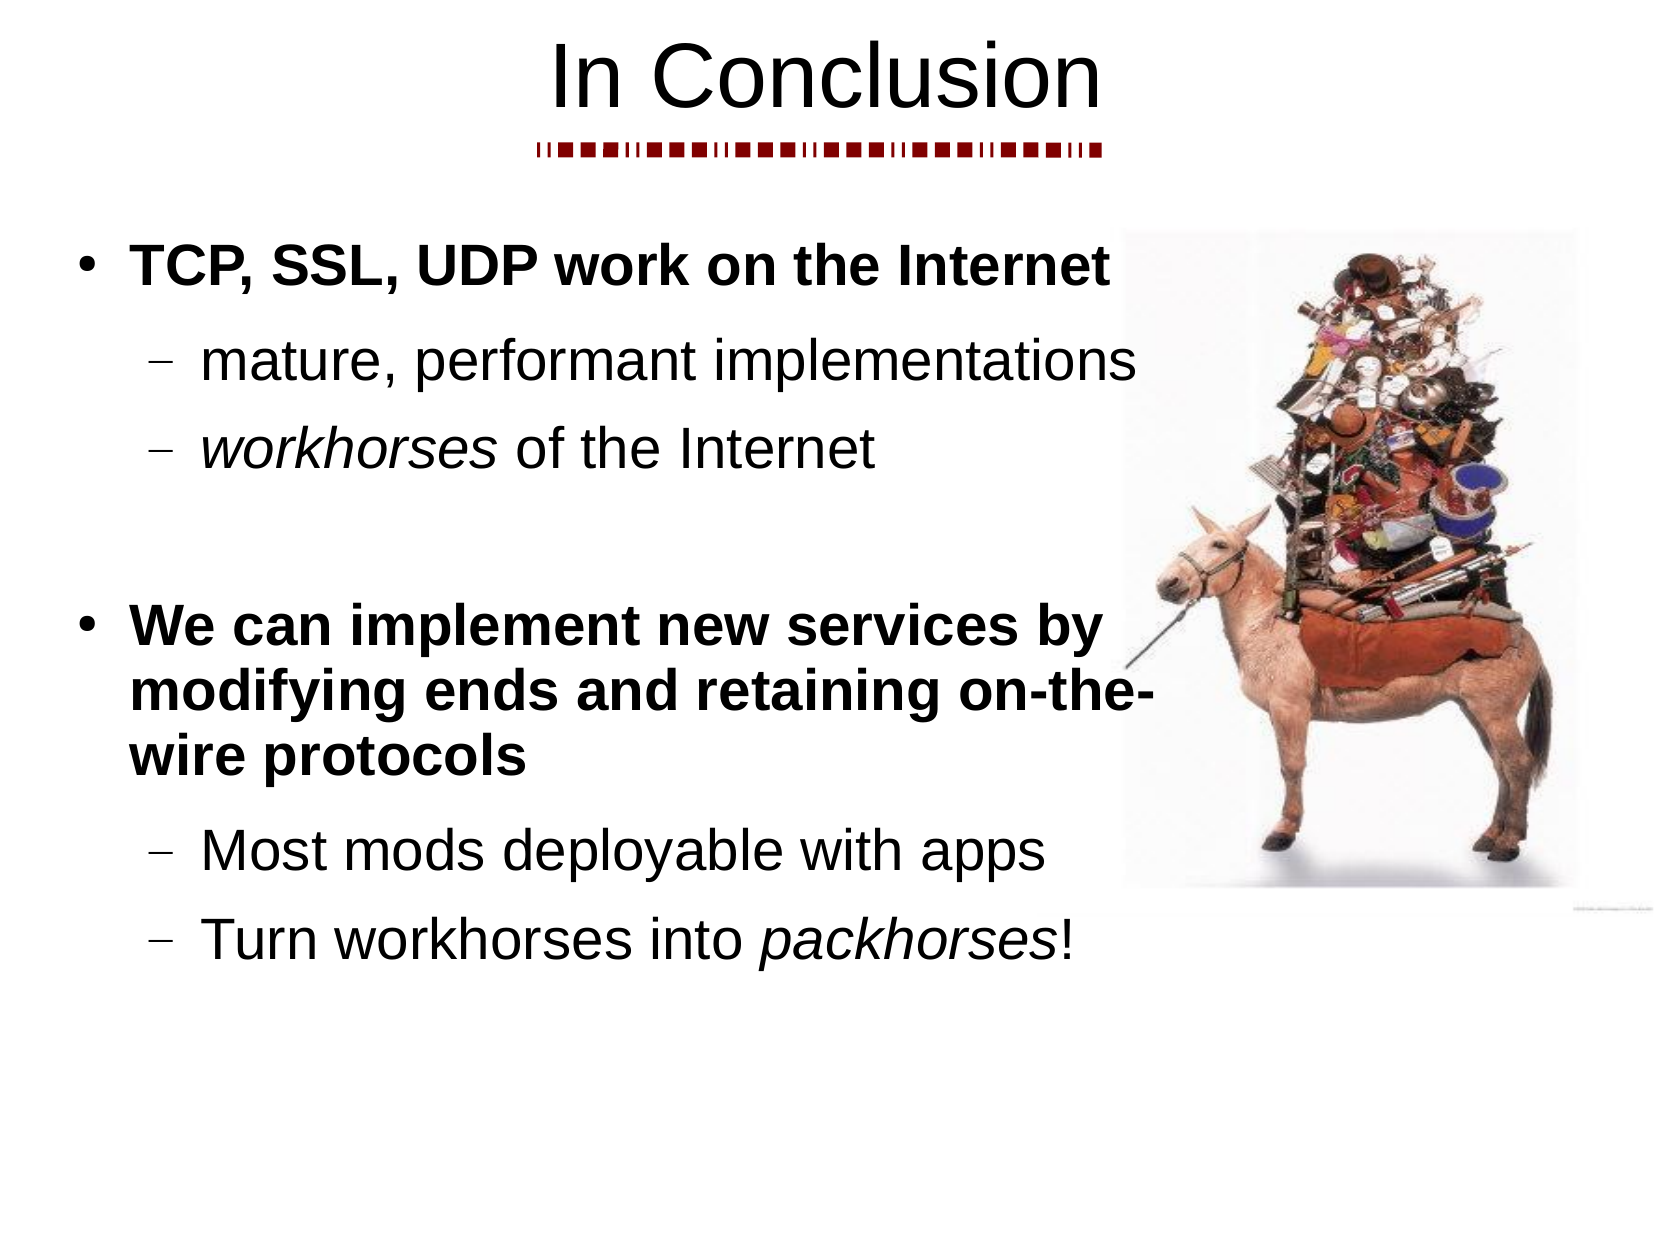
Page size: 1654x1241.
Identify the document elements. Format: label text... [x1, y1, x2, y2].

list TCP, SSL, UDP work on the Internet mature, performant implementations workhorses of the Internet We can implement new services by modifying ends and retaining on-the-wire protocols Most mods deployable with apps Turn workhorses into packhorses! [59, 232, 1163, 1107]
picture [1037, 203, 1654, 917]
title In Conclusion [82, 0, 1571, 173]
